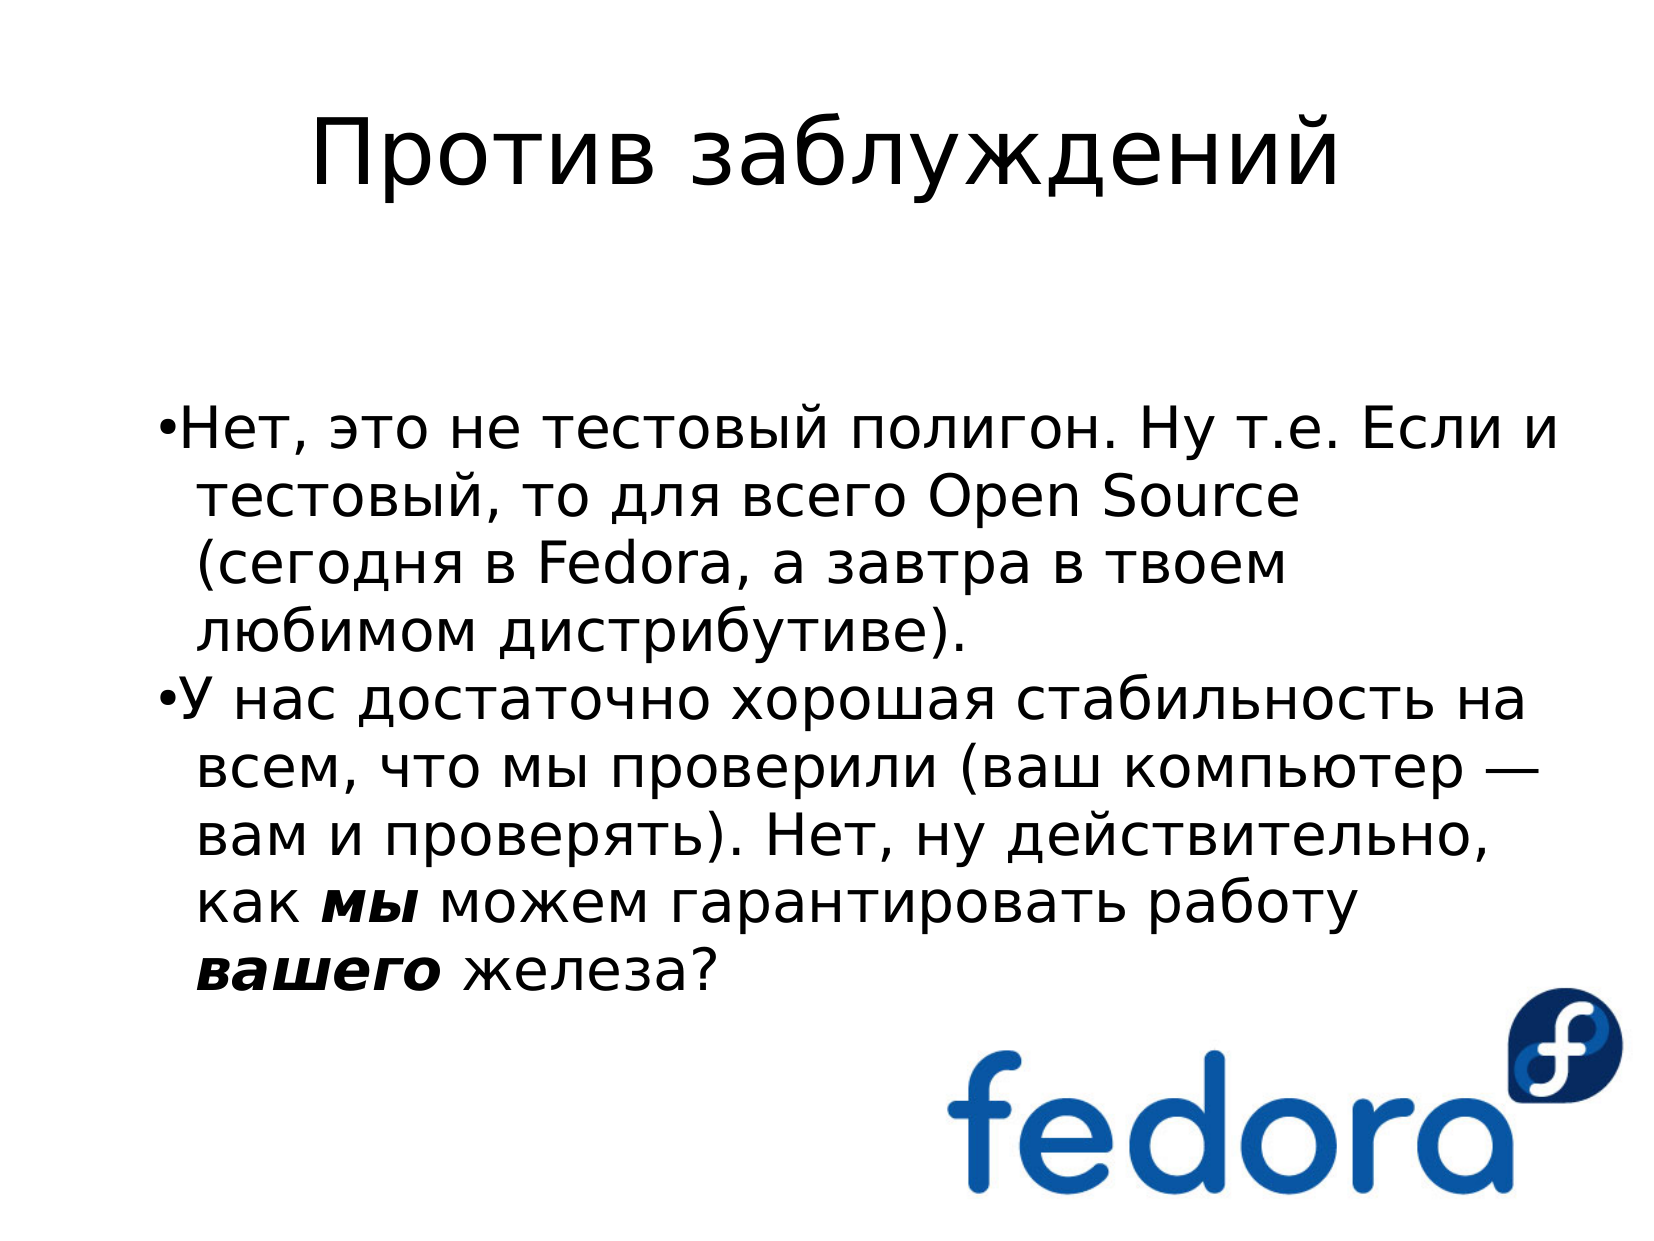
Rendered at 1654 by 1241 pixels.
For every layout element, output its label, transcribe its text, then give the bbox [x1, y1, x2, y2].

picture [925, 967, 1638, 1223]
subtitle Нет, это не тестовый полигон. Ну т.е. Если и тестовый, то для всего Open Source (сегодня в Fedora, а завтра в твоем любимом дистрибутиве). У нас достаточно хорошая стабильность на всем, что мы проверили (ваш компьютер — вам и проверять). Нет, ну действительно, как мы можем гарантировать работу вашего железа? [82, 290, 1571, 1109]
title Против заблуждений [82, 49, 1571, 257]
